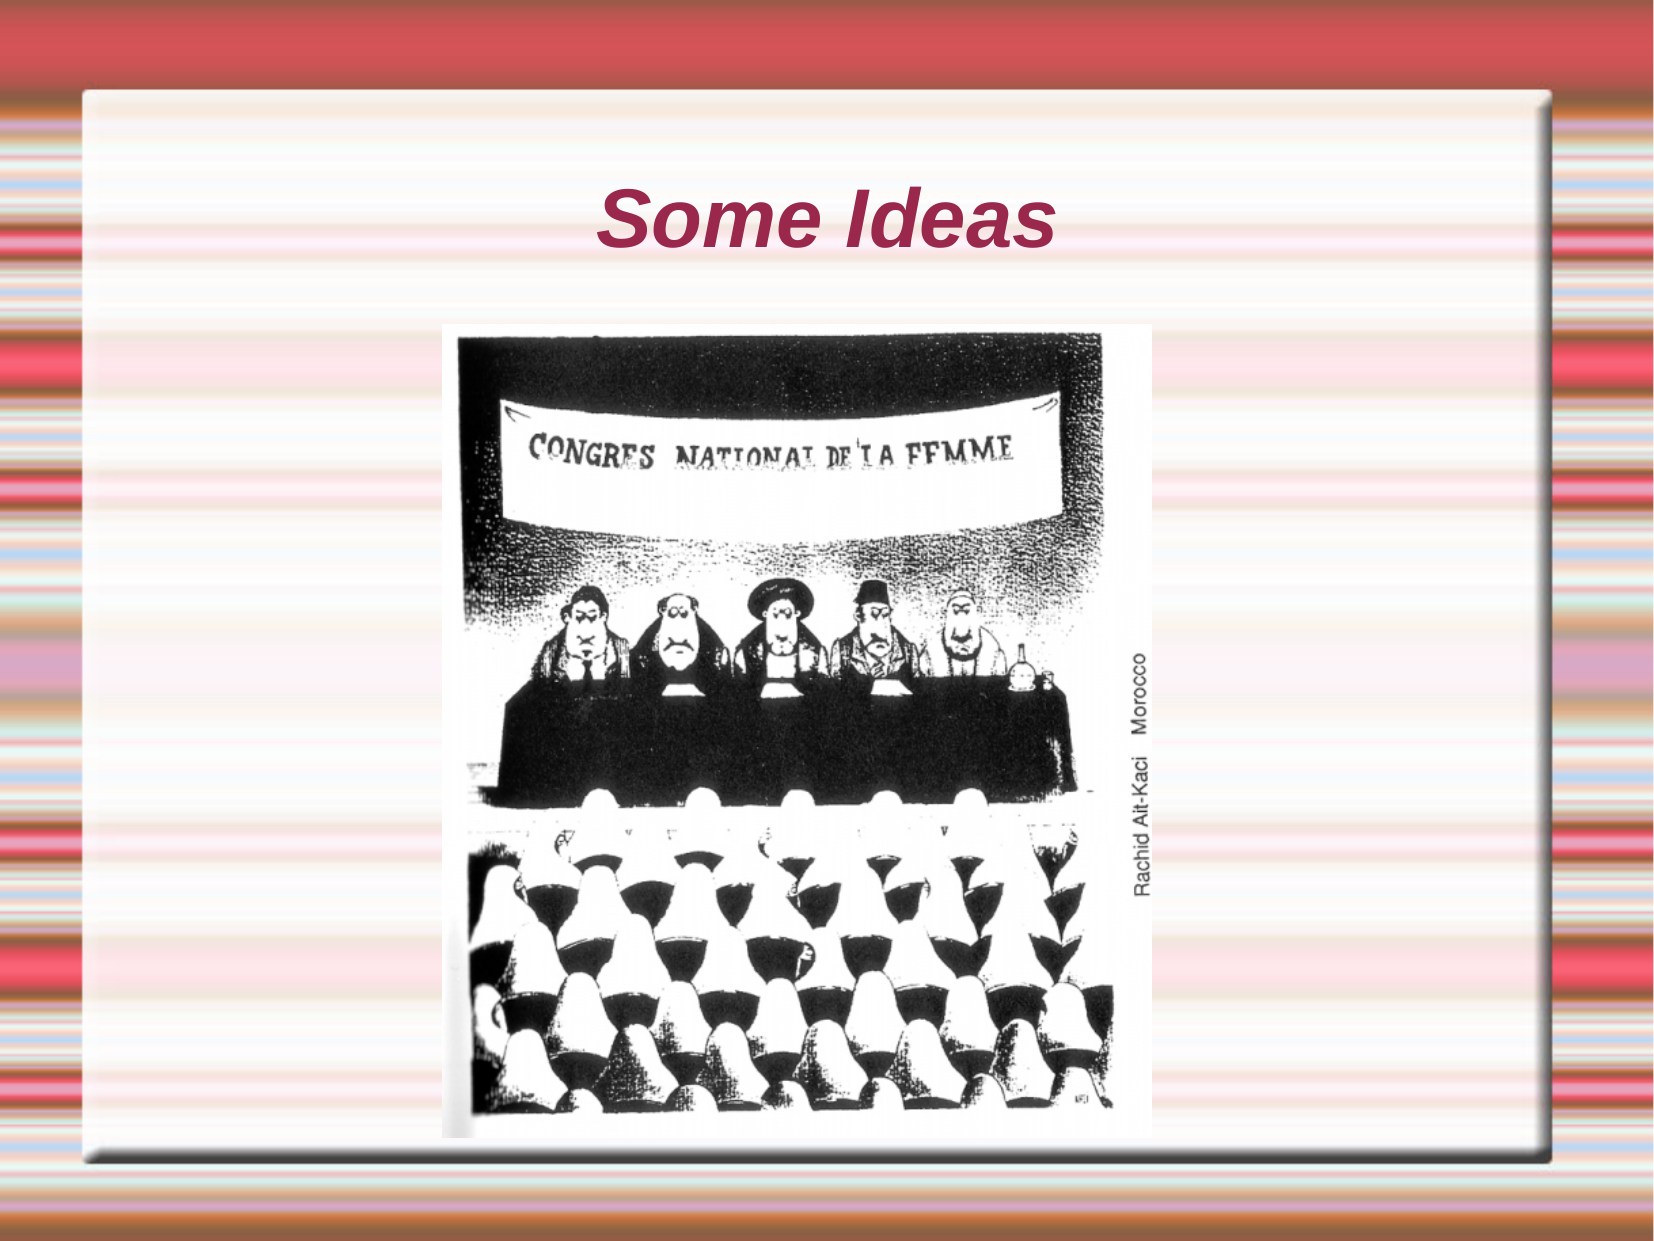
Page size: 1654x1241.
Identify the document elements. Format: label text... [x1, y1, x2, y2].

title Some Ideas [121, 114, 1534, 322]
picture [0, 0, 1654, 1241]
